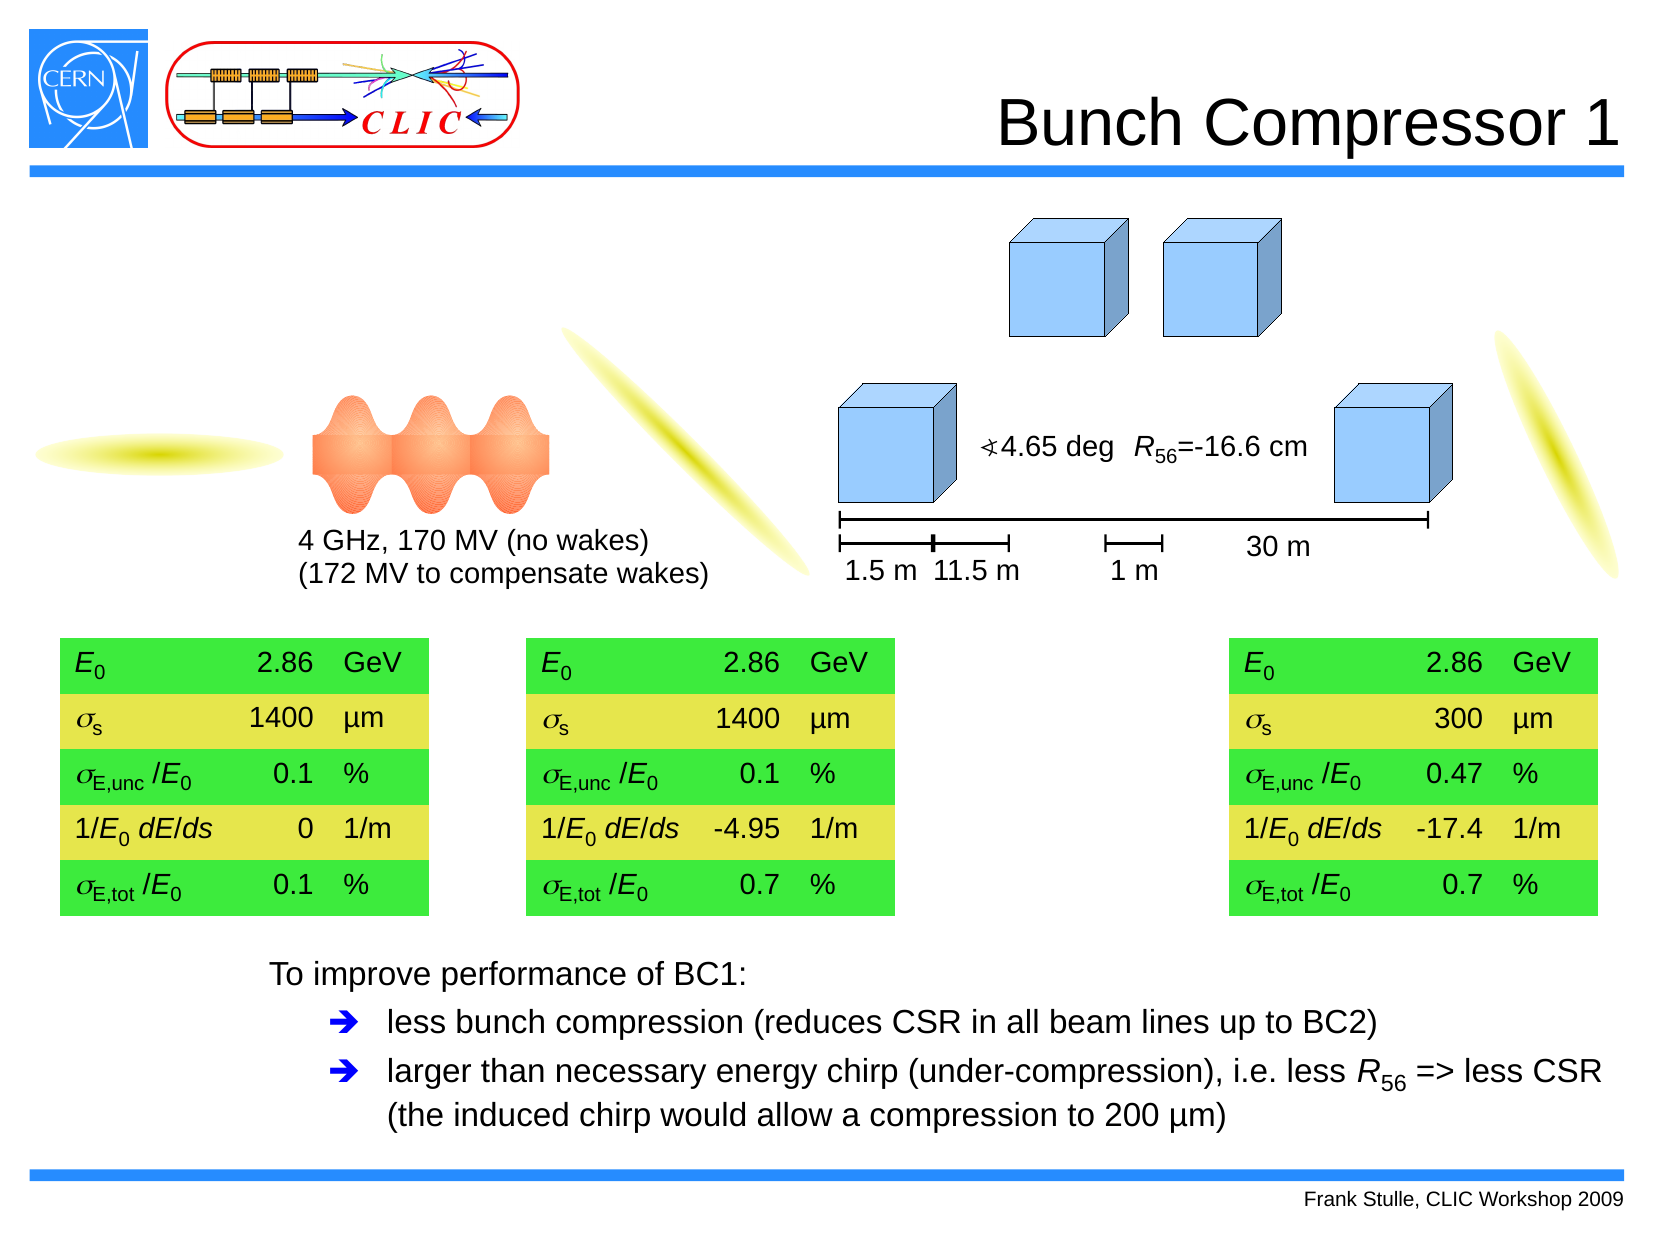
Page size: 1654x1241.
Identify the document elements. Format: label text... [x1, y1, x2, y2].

table_cell % [1498, 860, 1598, 916]
table_cell 0.1 [699, 749, 795, 805]
table_cell 0.1 [232, 860, 329, 916]
text_box R56=-16.6 cm [1119, 422, 1325, 476]
table_cell 0.47 [1401, 749, 1498, 805]
table_cell 1/m [1498, 805, 1598, 860]
table_cell % [795, 860, 895, 916]
table_cell µm [1498, 694, 1598, 749]
table_cell 300 [1401, 694, 1498, 749]
table_cell % [329, 860, 429, 916]
table_cell µm [795, 694, 895, 749]
table_cell ss [1229, 694, 1401, 749]
table_cell 0.7 [1401, 860, 1498, 916]
table_cell -17.4 [1401, 805, 1498, 860]
text_box [1334, 383, 1453, 503]
text_box 1 m [1095, 546, 1175, 594]
text_box [1163, 218, 1282, 337]
table_cell 1/m [329, 805, 429, 860]
table_header GeV [1498, 638, 1598, 694]
table_cell sE,tot /E0 [526, 860, 699, 916]
table_header GeV [329, 638, 429, 694]
table_cell 1400 [232, 694, 329, 749]
table_cell % [1498, 749, 1598, 805]
table_header 2.86 [232, 638, 329, 694]
table_cell µm [329, 694, 429, 749]
table_cell sE,unc /E0 [60, 749, 232, 805]
table_header E0 [60, 638, 232, 694]
picture [35, 433, 284, 476]
table_cell 1/E0 dE/ds [1229, 805, 1401, 860]
table_cell sE,tot /E0 [1229, 860, 1401, 916]
table_cell -4.95 [699, 805, 795, 860]
table_cell 1/m [795, 805, 895, 860]
table_cell sE,unc /E0 [526, 749, 699, 805]
text_box 4 GHz, 170 MV (no wakes) (172 MV to compensate wakes) [283, 516, 727, 598]
table_header E0 [1229, 638, 1401, 694]
text_box 30 m [1231, 522, 1327, 571]
table_cell 1/E0 dE/ds [526, 805, 699, 860]
picture [561, 327, 810, 576]
picture [165, 41, 520, 79]
table_cell 1/E0 dE/ds [60, 805, 232, 860]
table_cell sE,unc /E0 [1229, 749, 1401, 805]
picture [29, 29, 148, 148]
table_header 2.86 [1401, 638, 1498, 694]
table_header 2.86 [699, 638, 795, 694]
table_cell 1400 [699, 694, 795, 749]
text_box [312, 395, 550, 514]
table_cell % [329, 749, 429, 805]
table_cell sE,tot /E0 [60, 860, 232, 916]
title Bunch Compressor 1 [134, 79, 1623, 166]
text_box 11.5 m [918, 546, 1036, 594]
table_header GeV [795, 638, 895, 694]
table_cell 0.1 [232, 749, 329, 805]
picture [1494, 330, 1619, 579]
table_header E0 [526, 638, 699, 694]
table_cell % [795, 749, 895, 805]
table_cell ss [60, 694, 232, 749]
text_box ∢4.65 deg [962, 422, 1119, 474]
text_box To improve performance of BC1:  less bunch compression (reduces CSR in all beam lines up to BC2)  larger than necessary energy chirp (under-compression), i.e. less R56 => less CSR (the induced chirp would allow a compression to 200 µm) [253, 947, 1616, 1144]
table_cell 0 [232, 805, 329, 860]
text_box [838, 383, 957, 503]
table_cell ss [526, 694, 699, 749]
text_box 1.5 m [829, 546, 918, 594]
text_box [1009, 218, 1129, 337]
table_cell 0.7 [699, 860, 795, 916]
